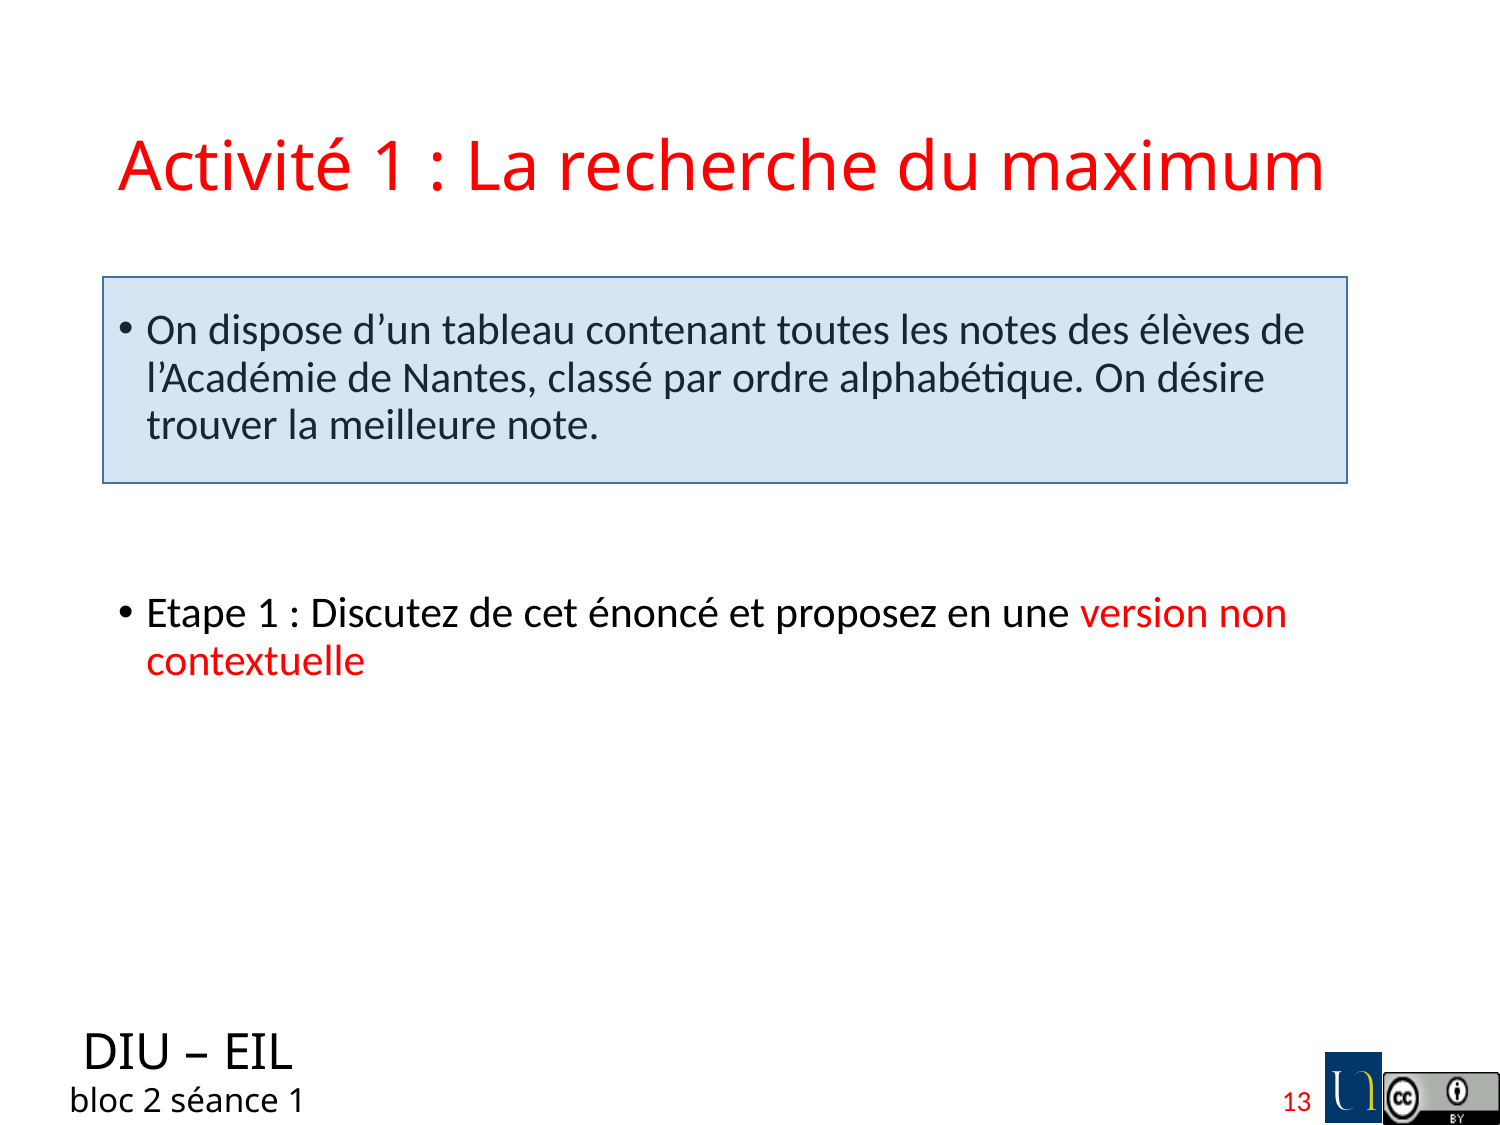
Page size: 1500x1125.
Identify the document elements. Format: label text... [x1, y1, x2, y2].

list On dispose d’un tableau contenant toutes les notes des élèves de l’Académie de Nantes, classé par ordre alphabétique. On désire trouver la meilleure note. Etape 1 : Discutez de cet énoncé et proposez en une version non contextuelle [103, 299, 1397, 1014]
text_box [103, 277, 1348, 483]
picture [1325, 1052, 1382, 1123]
picture [1383, 1072, 1500, 1125]
title Activité 1 : La recherche du maximum [103, 59, 1397, 278]
slide_number <numéro> [1240, 1070, 1327, 1125]
